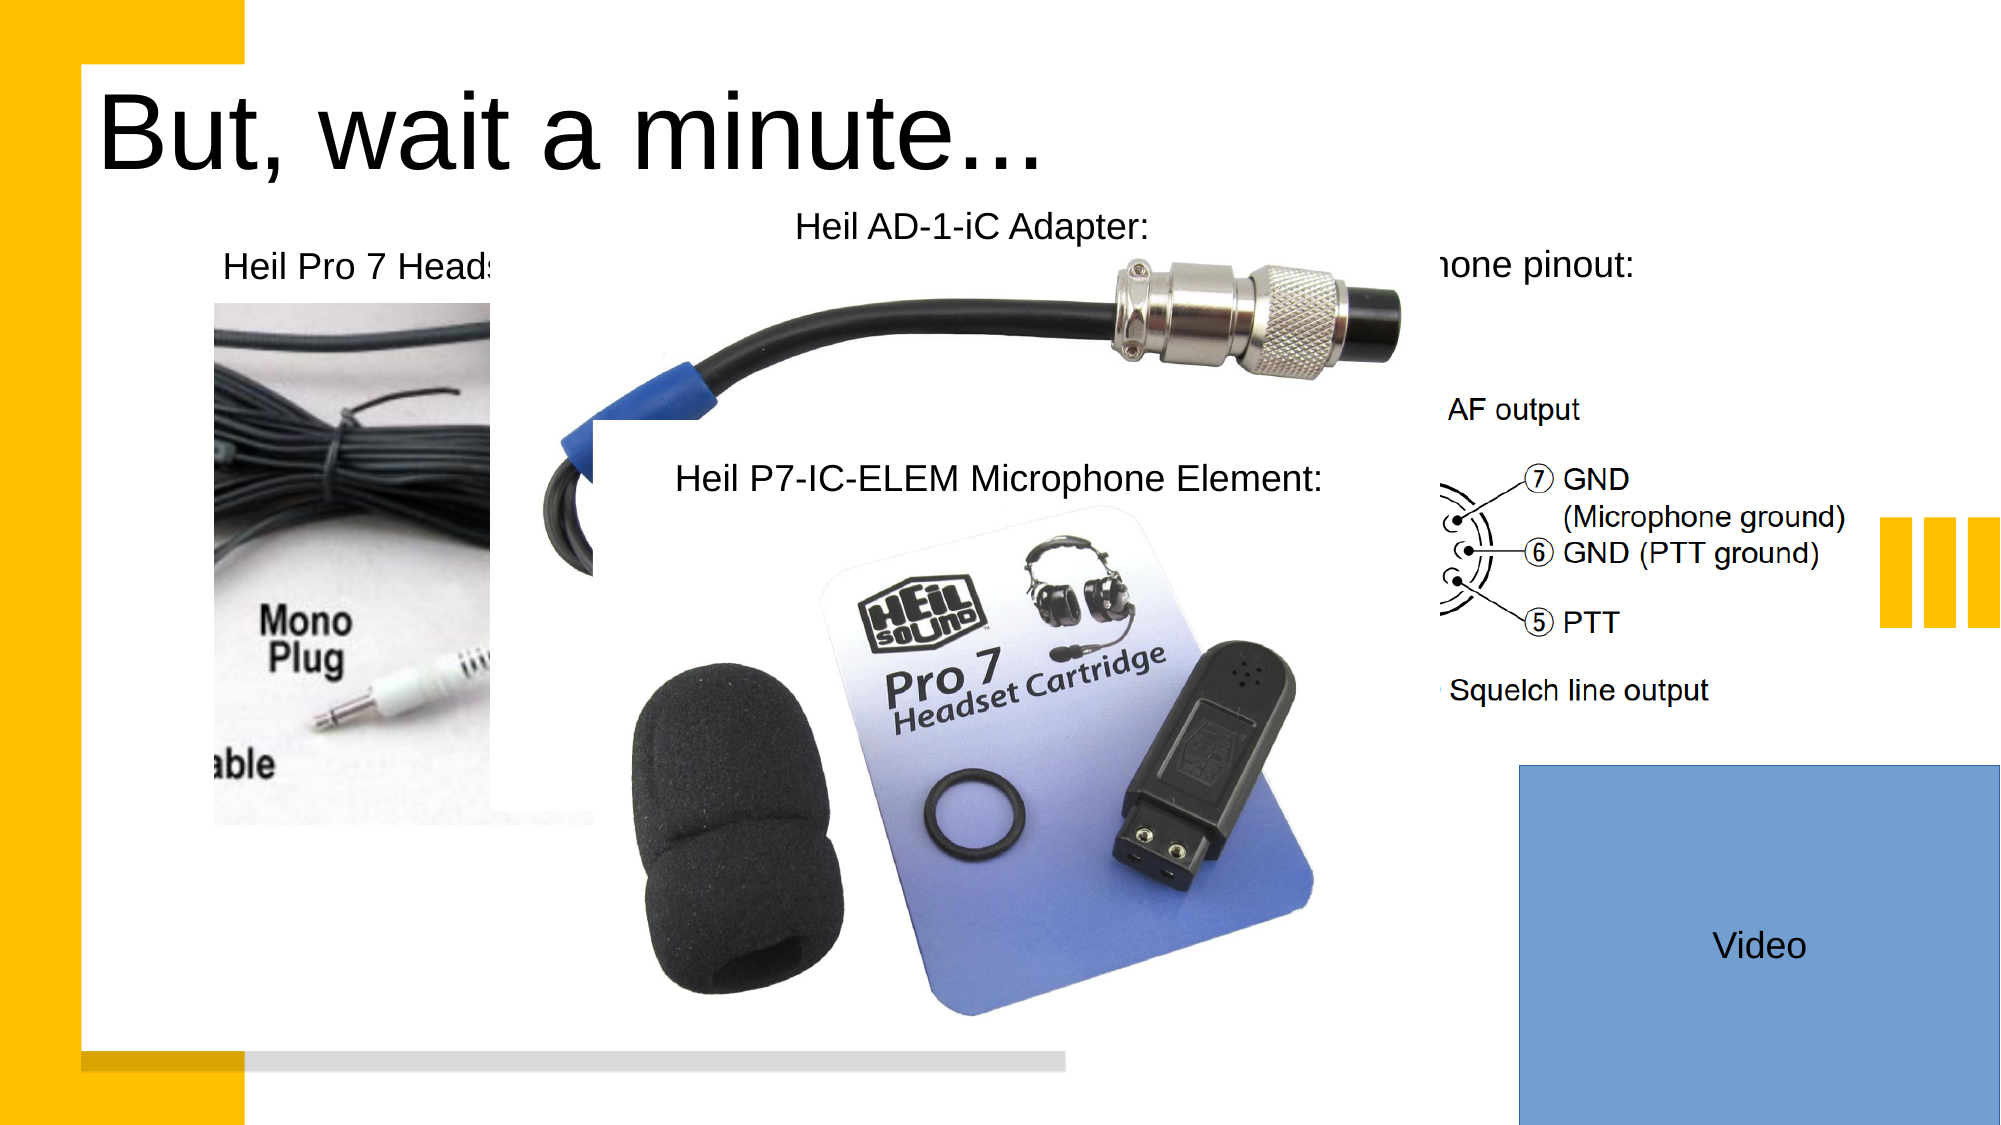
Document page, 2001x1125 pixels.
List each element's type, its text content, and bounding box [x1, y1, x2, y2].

text_box [0, 0, 2000, 1125]
text_box Icom IC-7300 Microphone pinout: [1165, 236, 1651, 294]
text_box Video [1519, 765, 2000, 1125]
text_box Heil Pro 7 Headset: [207, 238, 563, 296]
text_box But, wait a minute... [81, 64, 1921, 201]
text_box Heil AD-1-iC Adapter: [780, 198, 1165, 255]
picture [214, 240, 1866, 1021]
text_box Heil P7-IC-ELEM Microphone Element: [660, 450, 1339, 507]
